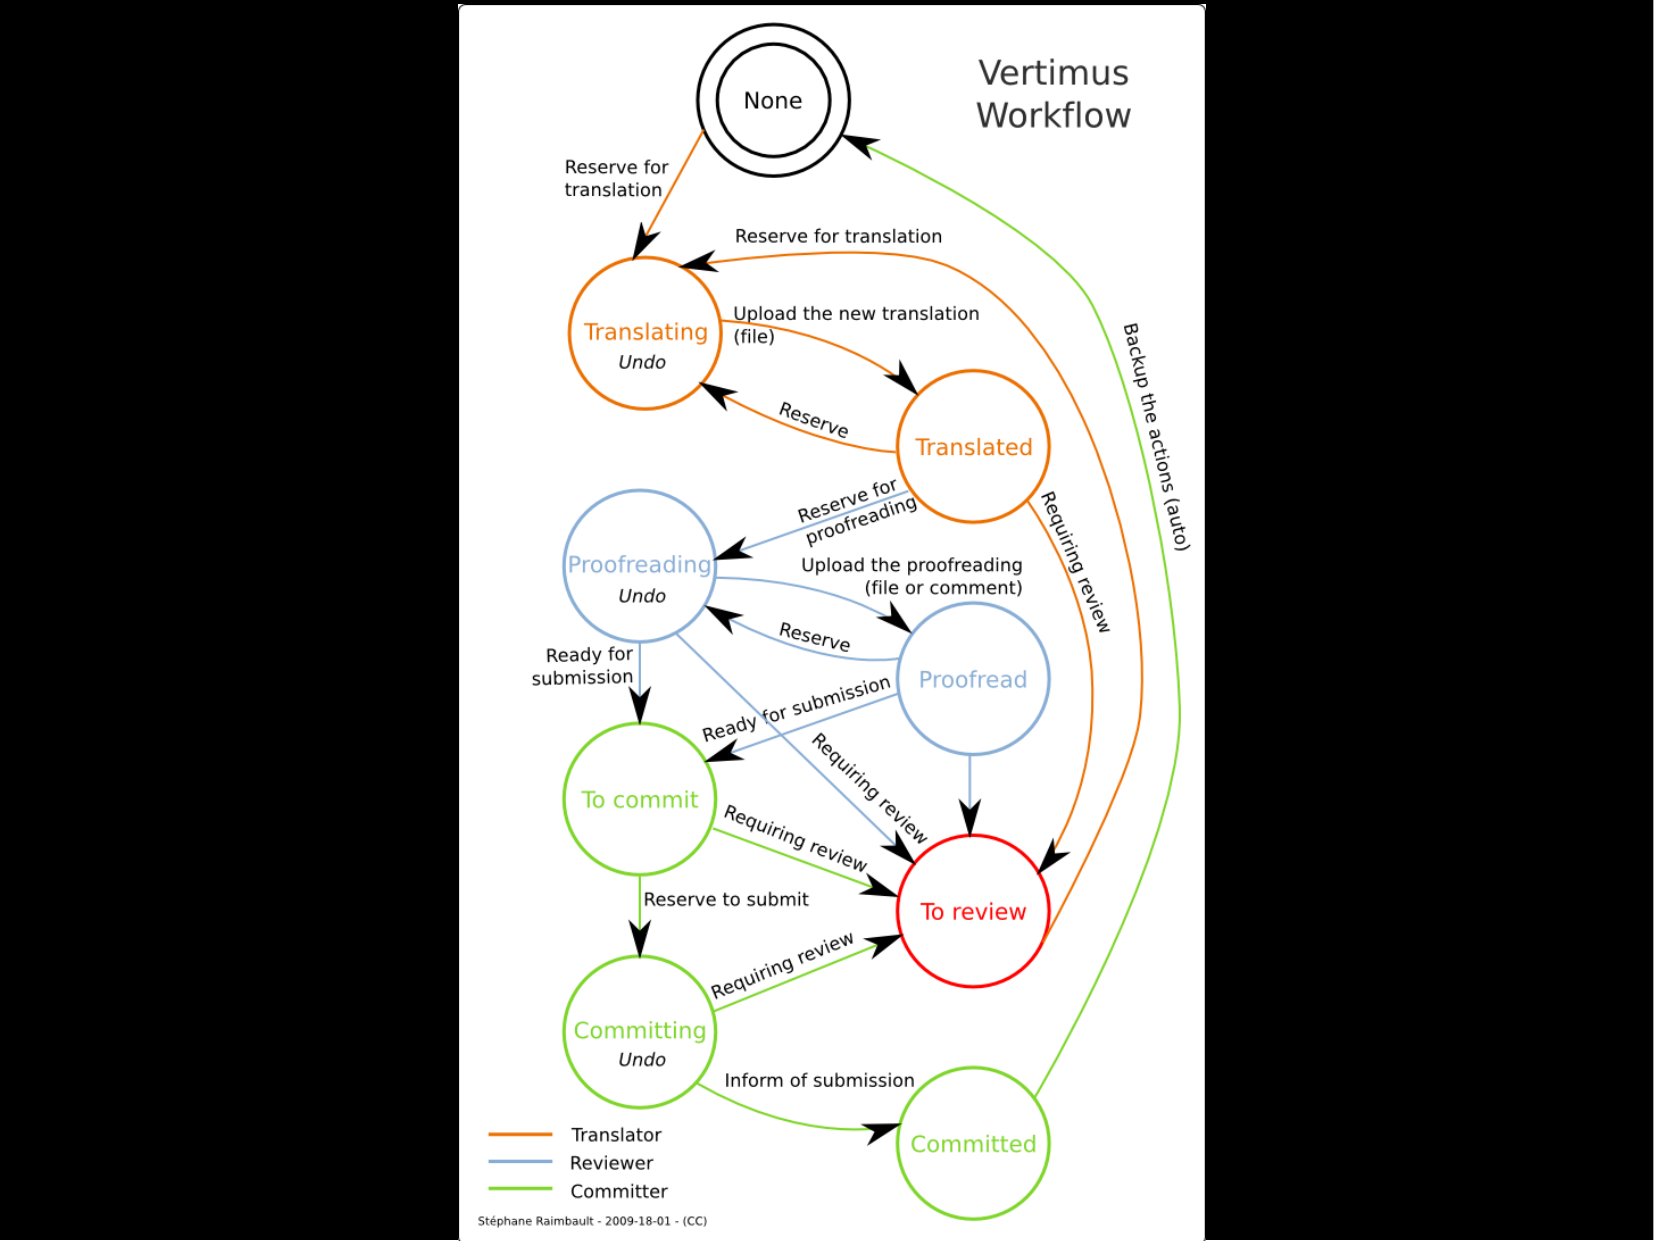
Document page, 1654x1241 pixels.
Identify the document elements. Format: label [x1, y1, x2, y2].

picture [458, 4, 1206, 1241]
